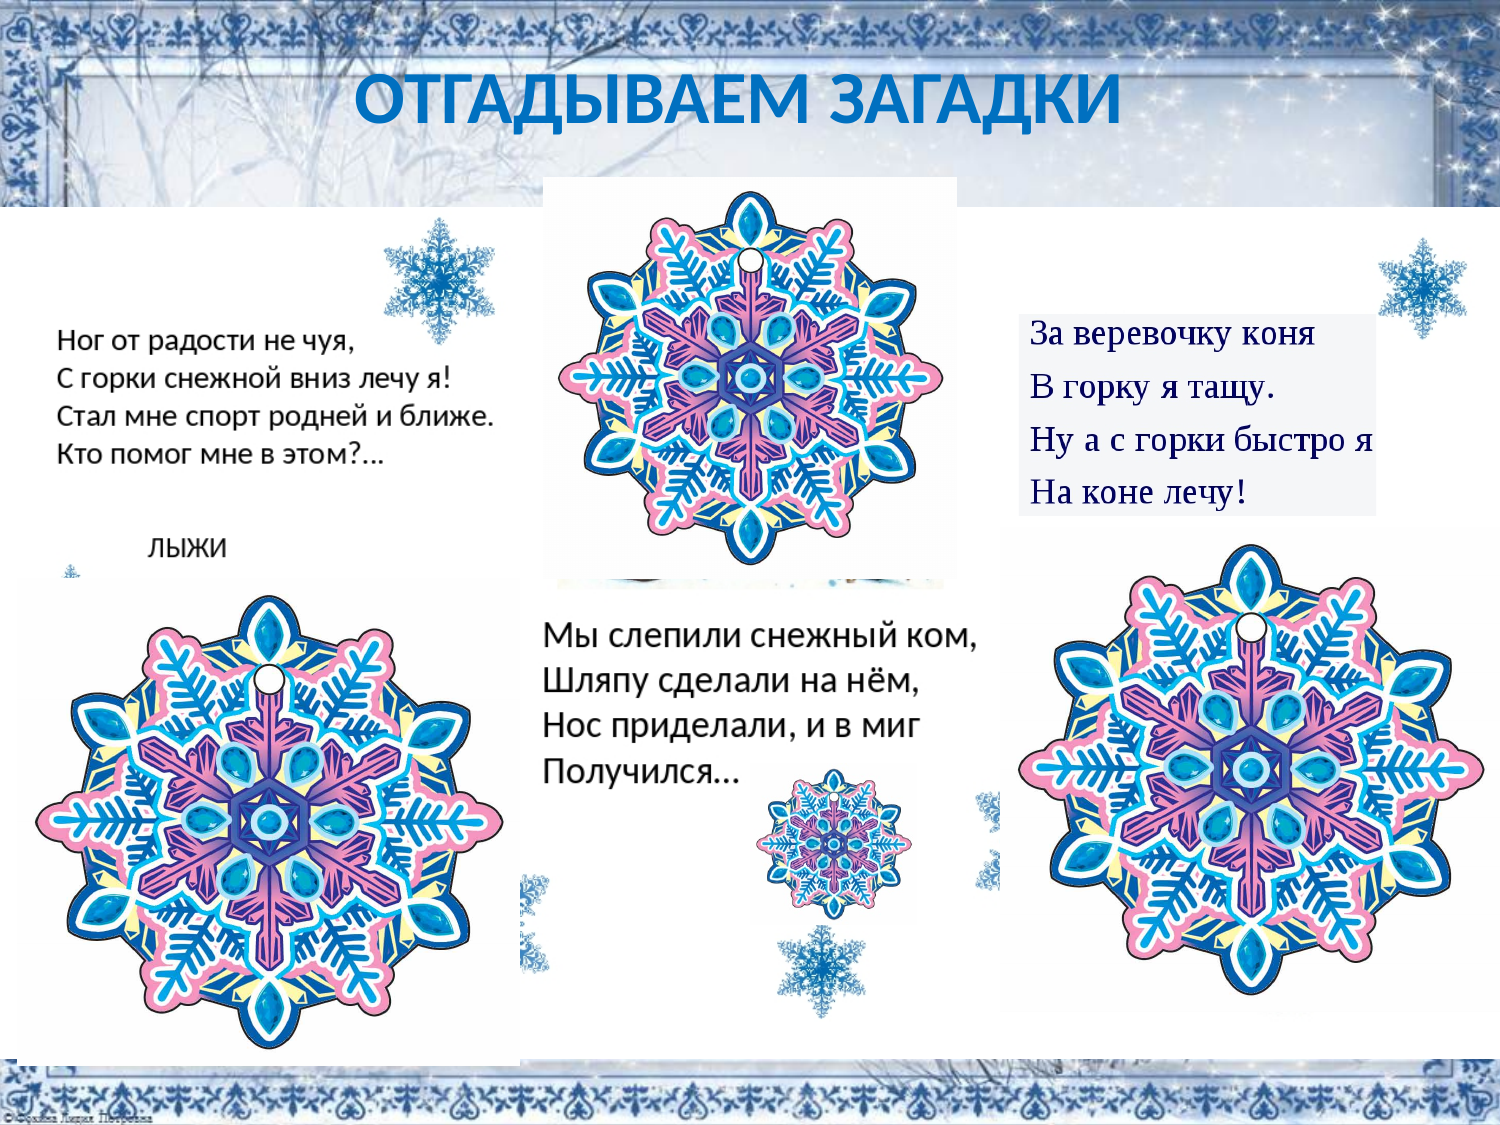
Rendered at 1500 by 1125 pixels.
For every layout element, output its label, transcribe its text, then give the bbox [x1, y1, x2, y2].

title ОТГАДЫВАЕМ ЗАГАДКИ [64, 0, 1415, 188]
picture [0, 0, 1500, 1125]
